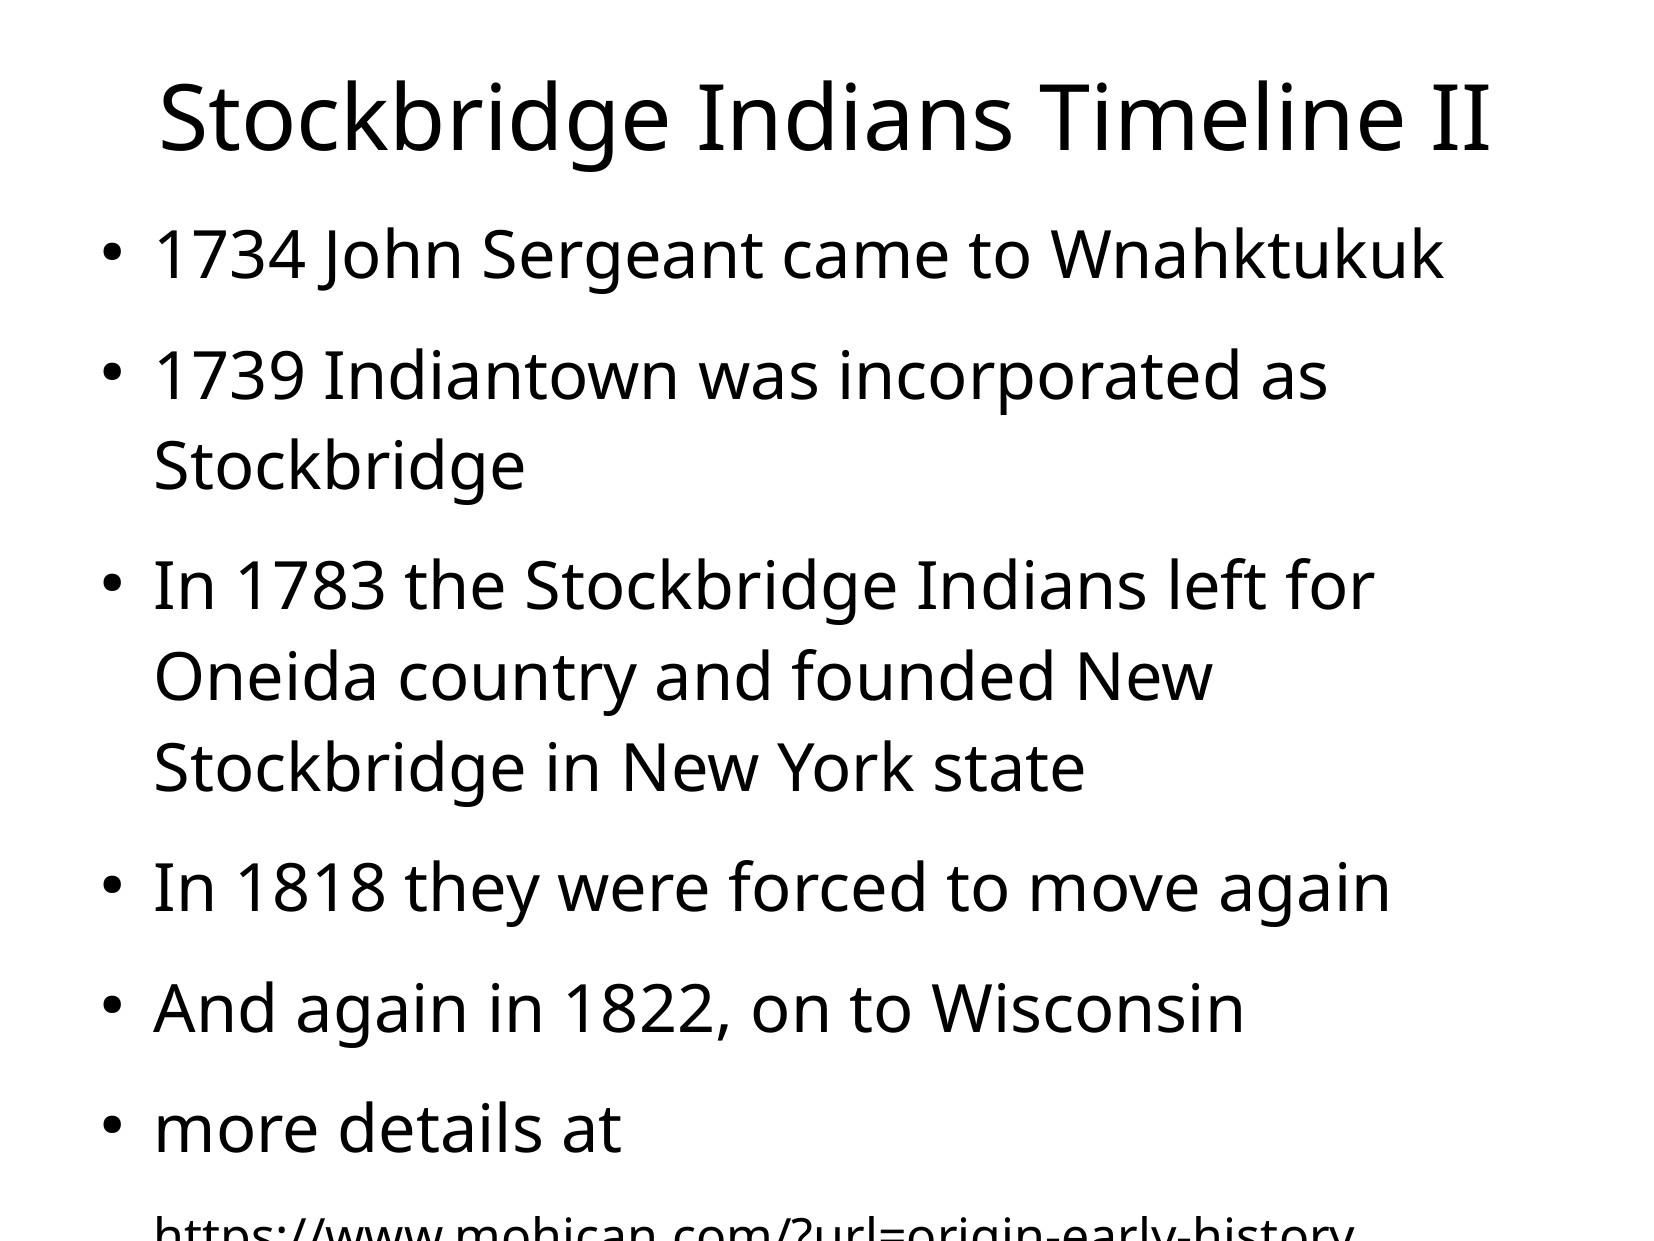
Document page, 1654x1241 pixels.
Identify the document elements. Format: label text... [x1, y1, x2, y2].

title Stockbridge Indians Timeline II [82, 49, 1571, 181]
list 1734 John Sergeant came to Wnahktukuk 1739 Indiantown was incorporated as Stockbridge In 1783 the Stockbridge Indians left for Oneida country and founded New Stockbridge in New York state In 1818 they were forced to move again And again in 1822, on to Wisconsin more details at https://www.mohican.com/?url=origin-early-history [82, 207, 1571, 1174]
